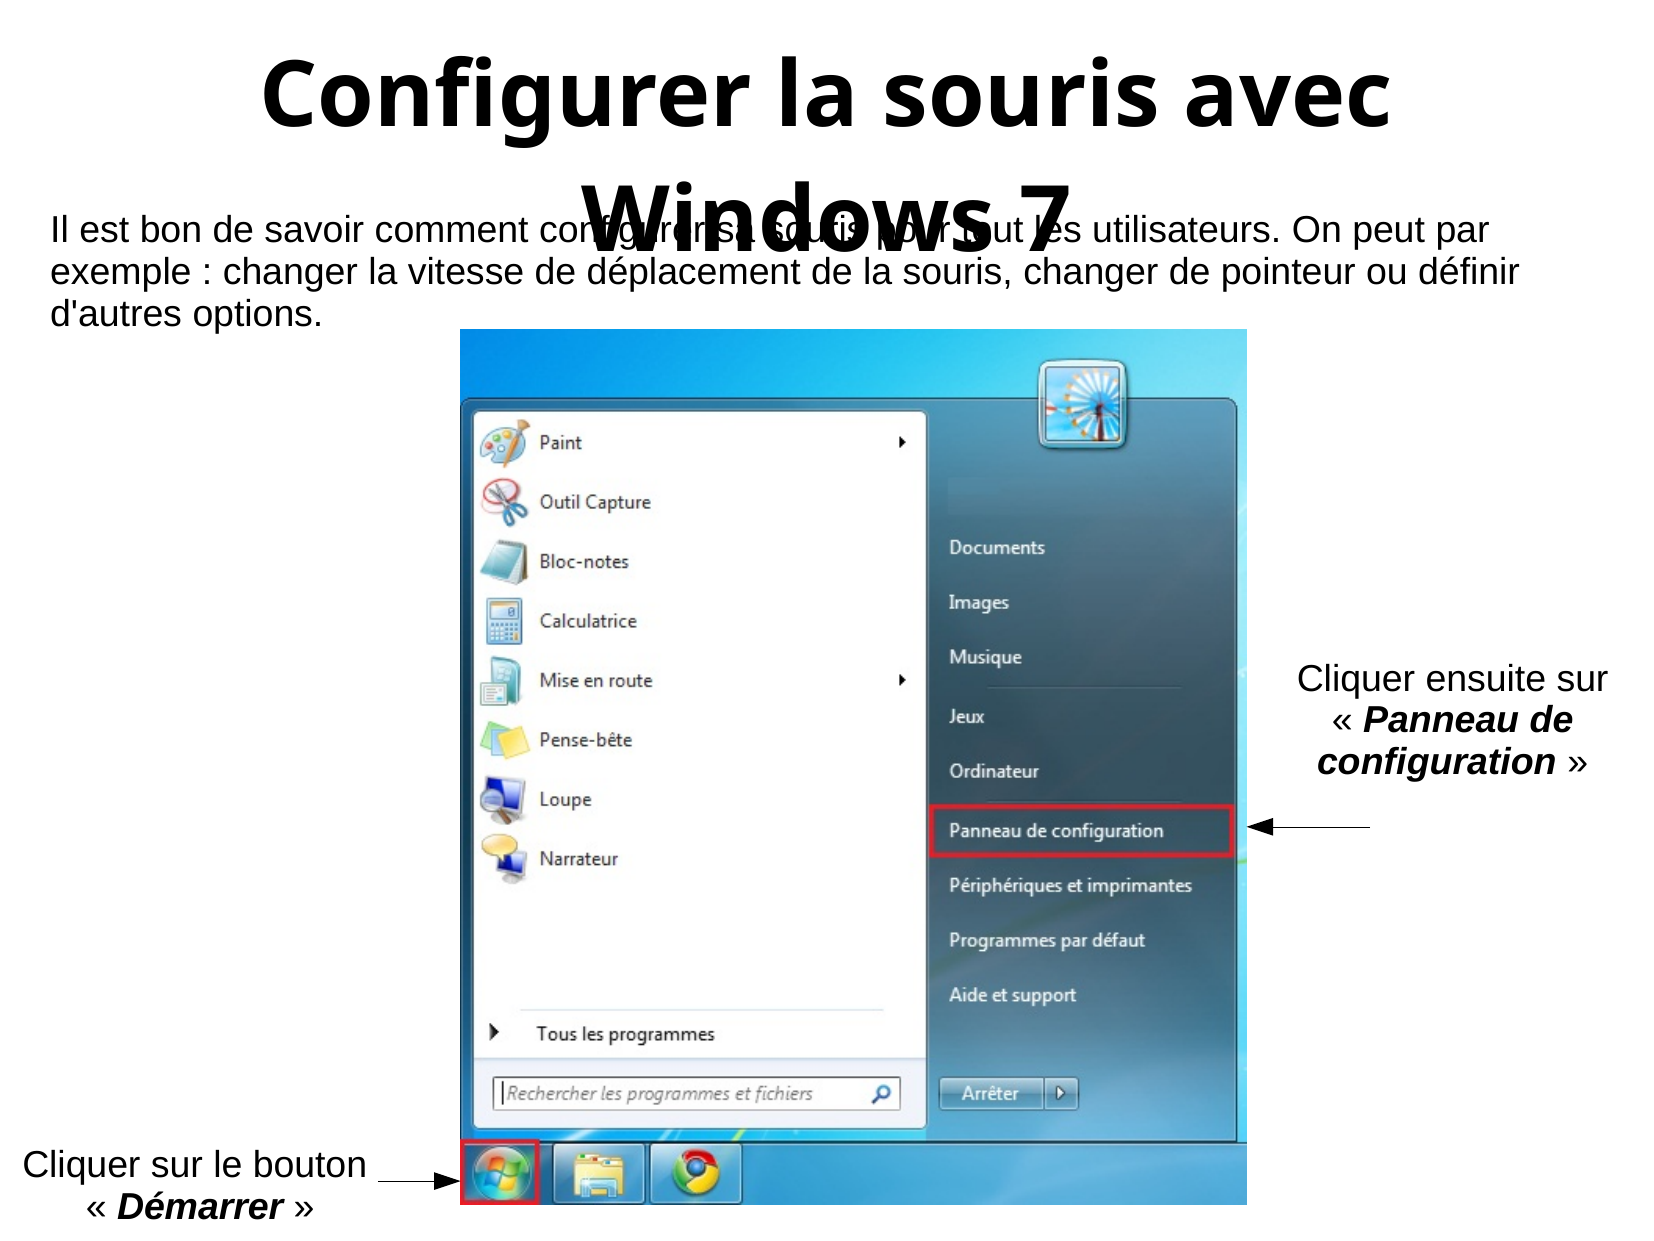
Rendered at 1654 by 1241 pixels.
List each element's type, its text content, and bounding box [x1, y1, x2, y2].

text_box Cliquer ensuite sur « Panneau de configuration » [1275, 649, 1630, 793]
title Configurer la souris avec Windows 7 [82, 49, 1571, 200]
picture [460, 342, 1247, 1205]
text_box Il est bon de savoir comment configurer sa souris pour tout les utilisateurs. On peut par exemple : changer la vitesse de déplacement de la souris, changer de pointeur ou définir d'autres options. [35, 200, 1619, 342]
text_box Cliquer sur le bouton « Démarrer » [0, 1136, 414, 1236]
